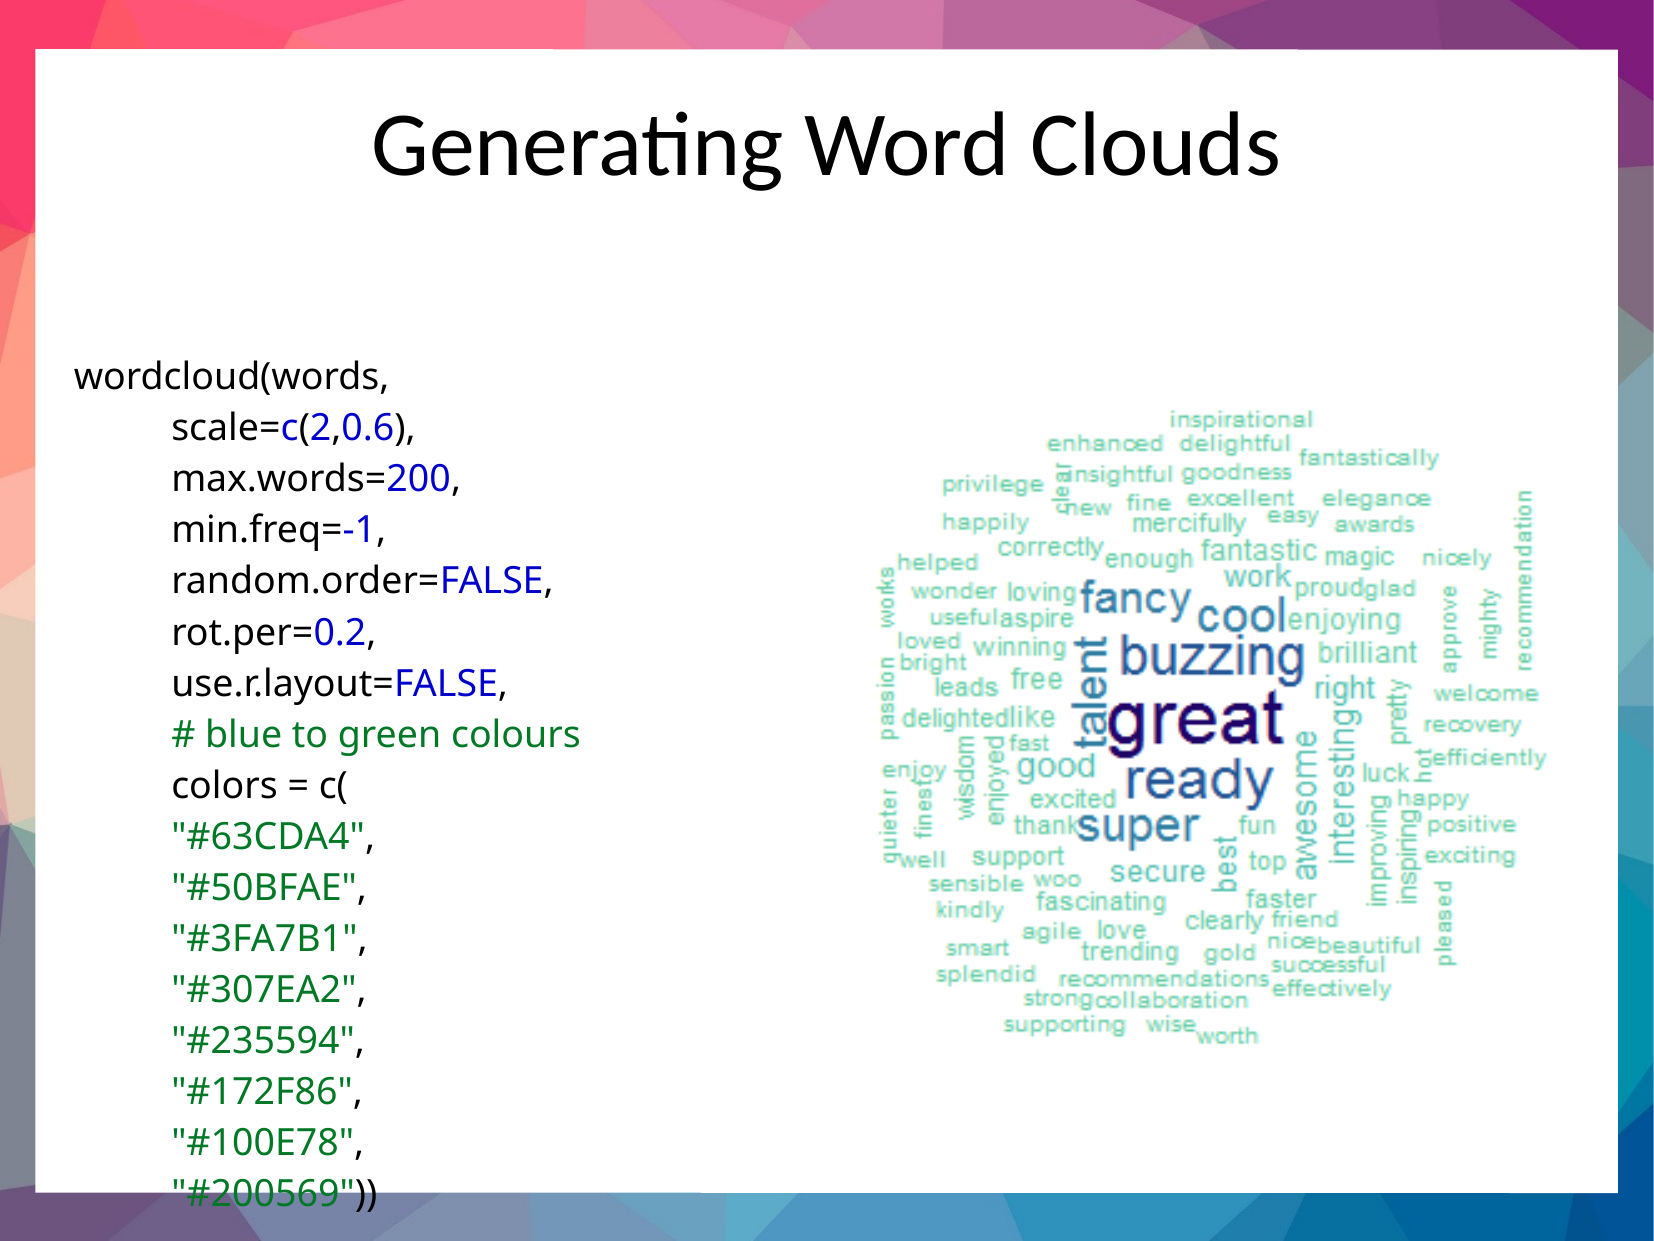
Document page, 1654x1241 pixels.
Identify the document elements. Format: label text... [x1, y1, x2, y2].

picture [1385, 1106, 1654, 1241]
picture [237, 1193, 248, 1204]
picture [0, 0, 1654, 1241]
picture [862, 366, 1607, 1099]
text_box wordcloud(words, scale=c(2,0.6), max.words=200, min.freq=-1, random.order=FALSE, rot.per=0.2, use.r.layout=FALSE, # blue to green colours colors = c( "#63CDA4", "#50BFAE", "#3FA7B1", "#307EA2", "#235594", "#172F86", "#100E78", "#200569")) [58, 342, 1571, 1081]
title Generating Word Clouds [82, 49, 1571, 257]
picture [301, 1193, 312, 1204]
picture [258, 1193, 269, 1204]
